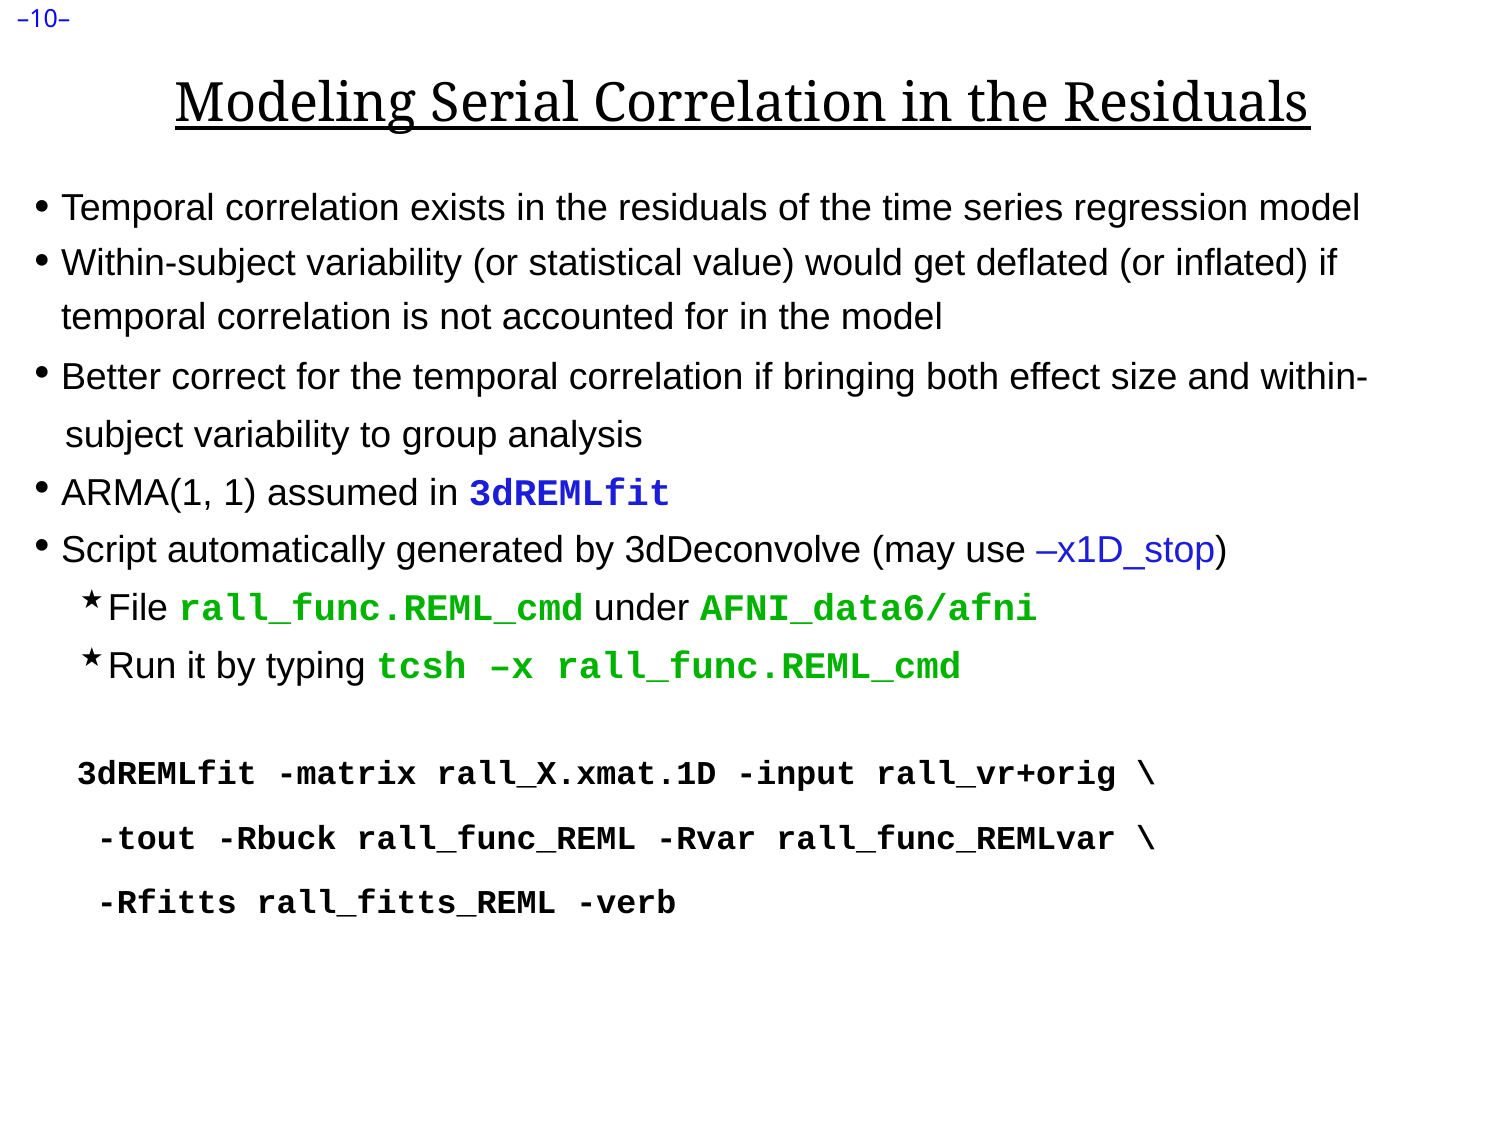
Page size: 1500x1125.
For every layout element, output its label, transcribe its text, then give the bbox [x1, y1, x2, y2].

list Temporal correlation exists in the residuals of the time series regression model Within-subject variability (or statistical value) would get deflated (or inflated) if temporal correlation is not accounted for in the model Better correct for the temporal correlation if bringing both effect size and within- subject variability to group analysis ARMA(1, 1) assumed in 3dREMLfit Script automatically generated by 3dDeconvolve (may use –x1D_stop) File rall_func.REML_cmd under AFNI_data6/afni Run it by typing tcsh –x rall_func.REML_cmd [18, 175, 1418, 998]
text_box 3dREMLfit -matrix rall_X.xmat.1D -input rall_vr+orig \ -tout -Rbuck rall_func_REML -Rvar rall_func_REMLvar \ -Rfitts rall_fitts_REML -verb [62, 743, 1478, 929]
title Modeling Serial Correlation in the Residuals [60, 37, 1426, 163]
